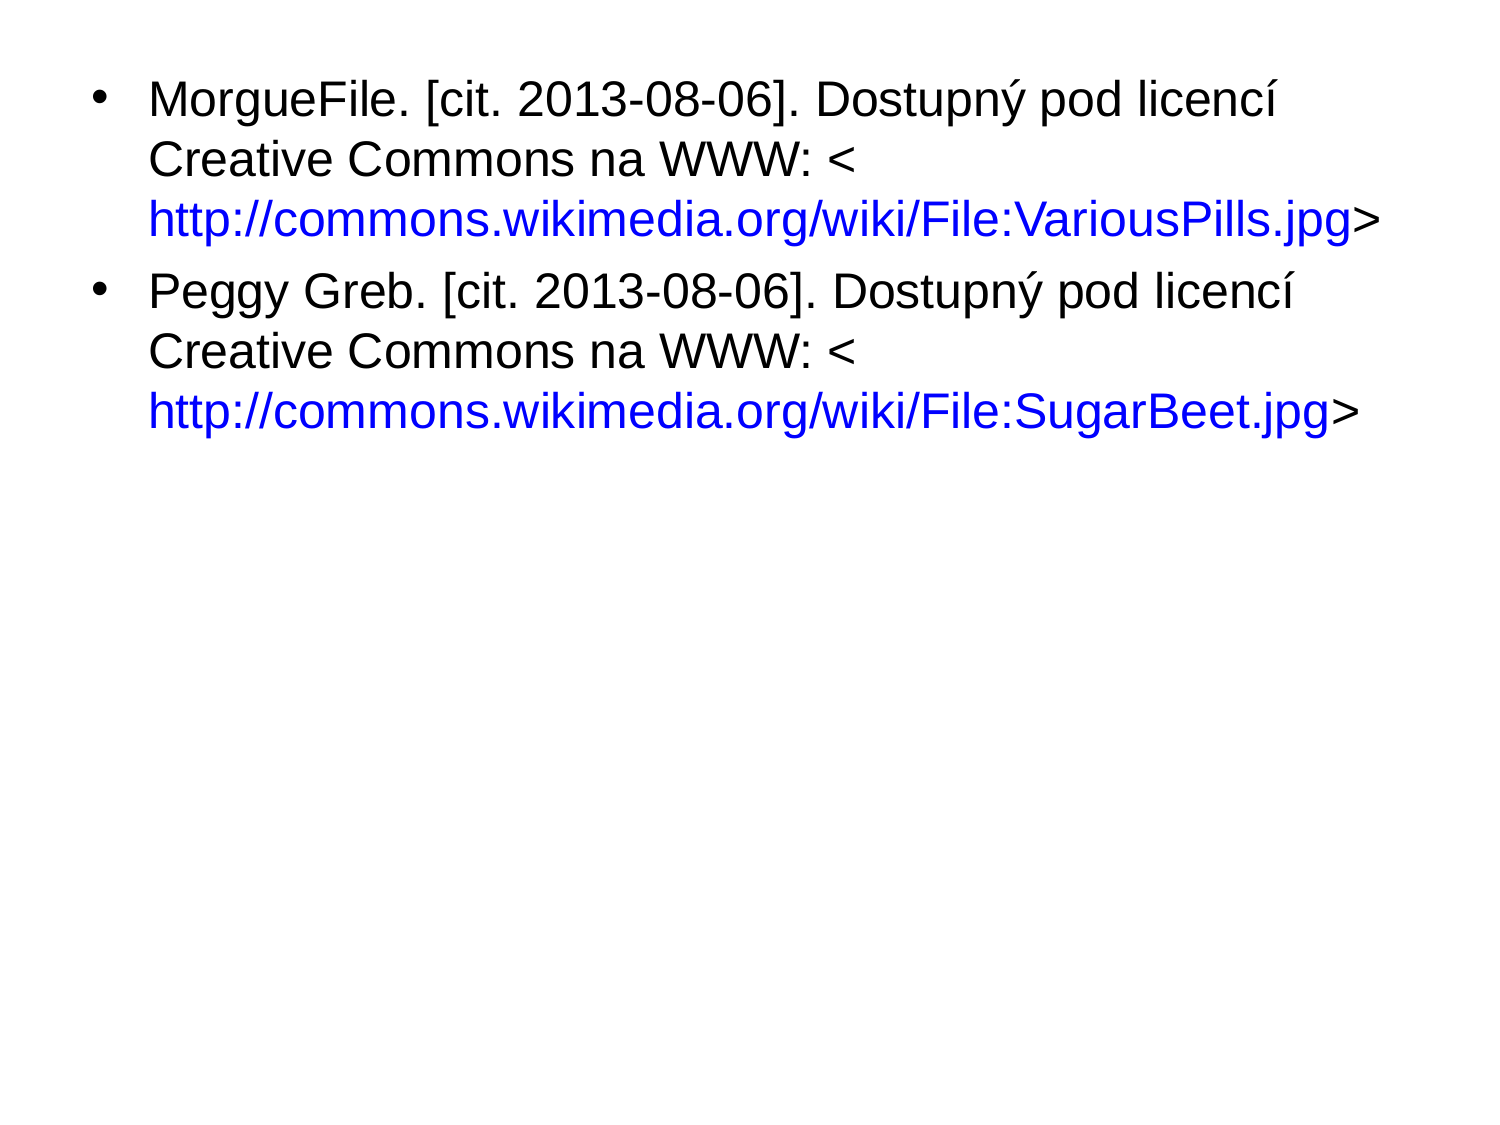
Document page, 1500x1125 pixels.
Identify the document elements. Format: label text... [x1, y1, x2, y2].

list MorgueFile. [cit. 2013-08-06]. Dostupný pod licencí Creative Commons na WWW: <http://commons.wikimedia.org/wiki/File:VariousPills.jpg> Peggy Greb. [cit. 2013-08-06]. Dostupný pod licencí Creative Commons na WWW: <http://commons.wikimedia.org/wiki/File:SugarBeet.jpg> [76, 58, 1427, 1010]
